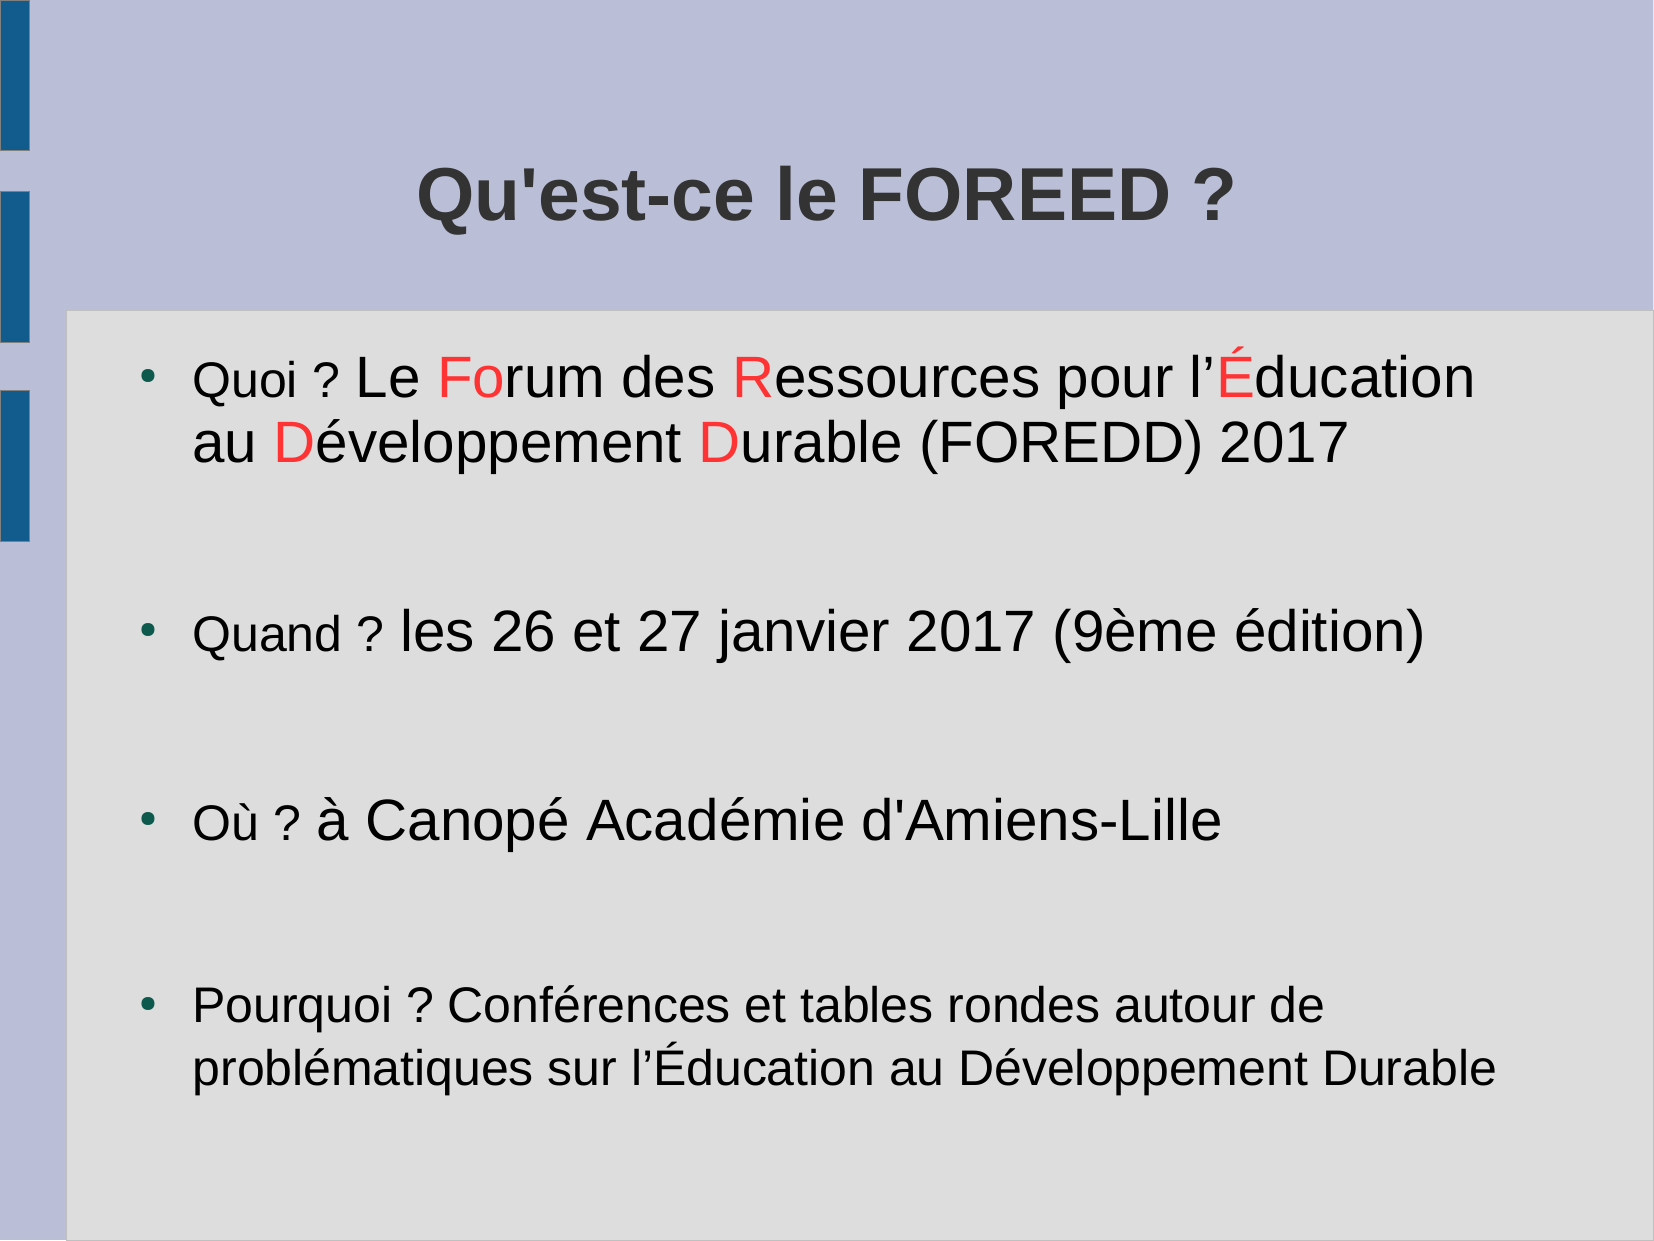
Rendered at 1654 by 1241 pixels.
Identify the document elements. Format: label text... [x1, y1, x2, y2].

list Quoi ? Le Forum des Ressources pour l’Éducation au Développement Durable (FOREDD) 2017 Quand ? les 26 et 27 janvier 2017 (9ème édition) Où ? à Canopé Académie d'Amiens-Lille Pourquoi ? Conférences et tables rondes autour de problématiques sur l’Éducation au Développement Durable [121, 344, 1534, 1163]
title Qu'est-ce le FOREED ? [121, 91, 1534, 299]
